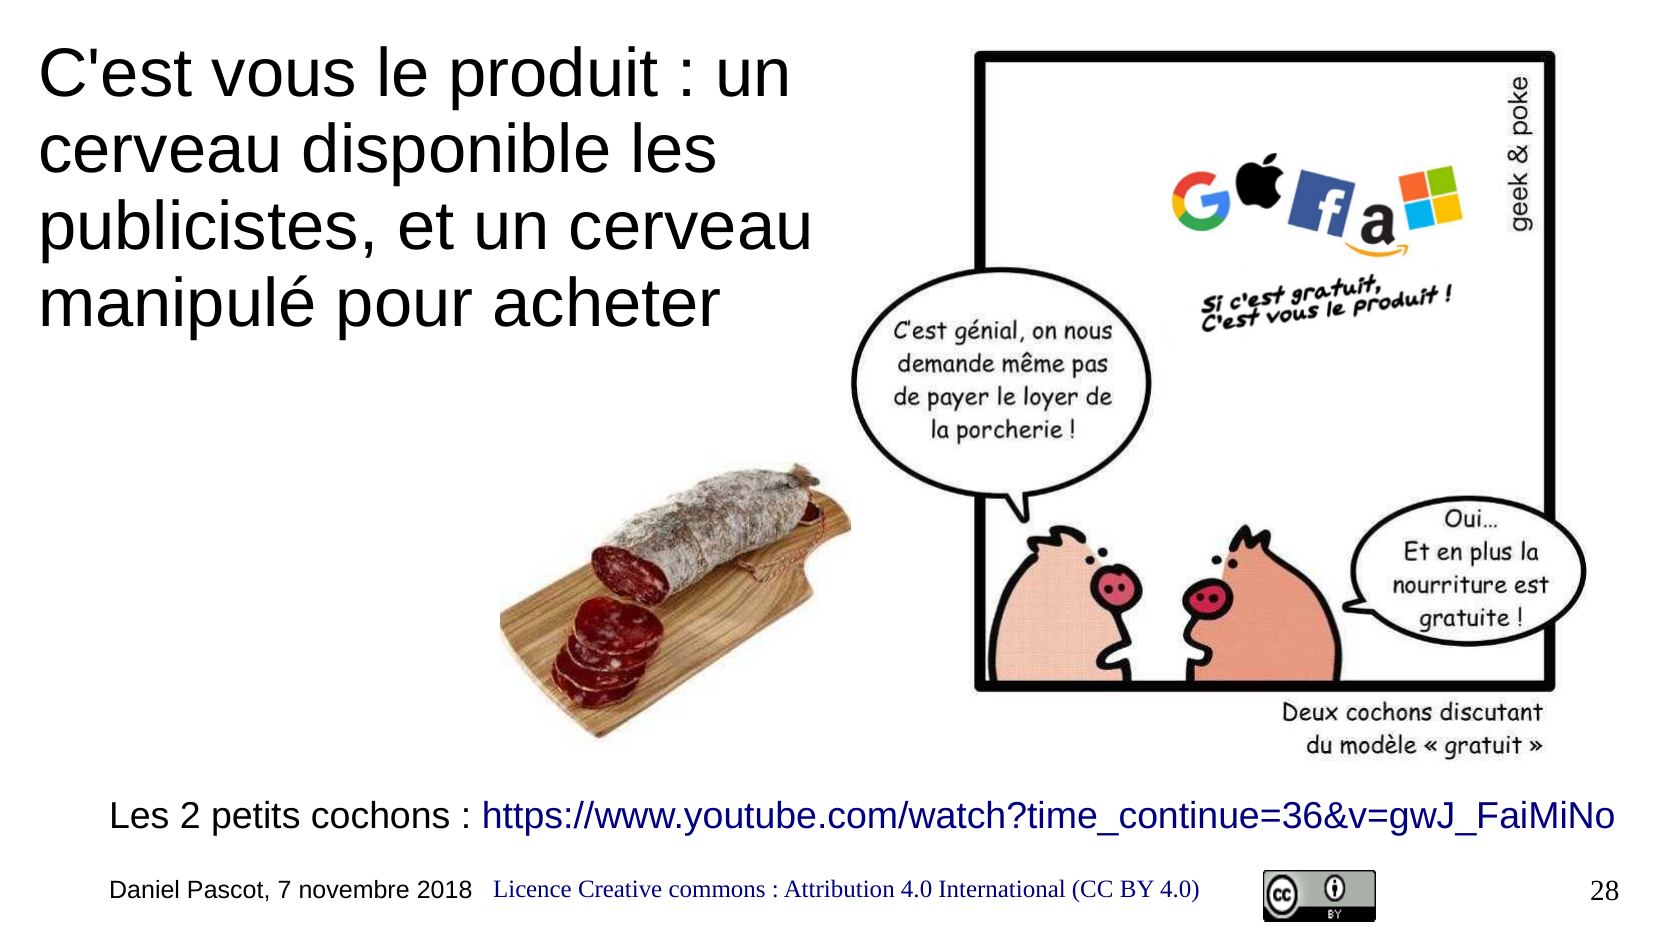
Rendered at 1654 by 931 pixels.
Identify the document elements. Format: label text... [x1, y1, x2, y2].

picture [500, 24, 1592, 775]
picture [1263, 870, 1376, 922]
title C'est vous le produit : un cerveau disponible les publicistes, et un cerveau manipulé pour acheter [38, 33, 833, 418]
text_box Les 2 petits cochons : https://www.youtube.com/watch?time_continue=36&v=gwJ_FaiMiNo [94, 787, 1642, 851]
